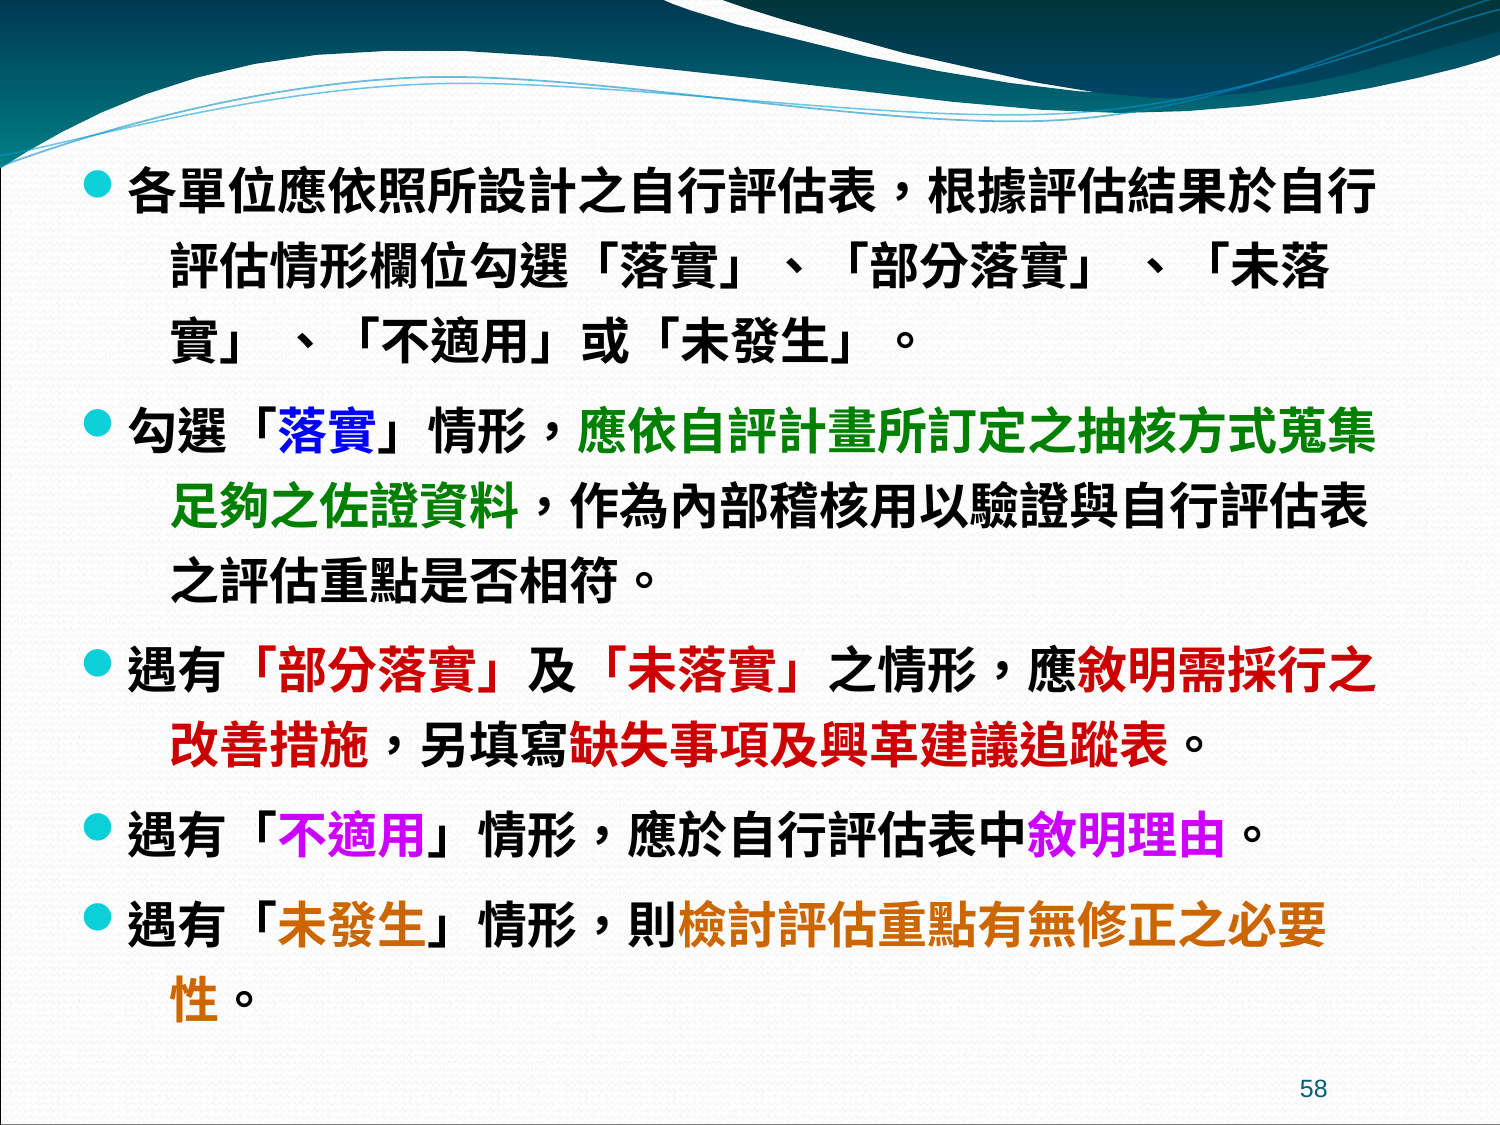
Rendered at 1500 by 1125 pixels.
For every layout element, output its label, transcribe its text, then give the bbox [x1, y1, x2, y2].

list 各單位應依照所設計之自行評估表，根據評估結果於自行評估情形欄位勾選「落實」、「部分落實」 、「未落實」 、「不適用」或「未發生」。 勾選「落實」情形，應依自評計畫所訂定之抽核方式蒐集足夠之佐證資料，作為內部稽核用以驗證與自行評估表之評估重點是否相符。 遇有「部分落實」及「未落實」之情形，應敘明需採行之改善措施，另填寫缺失事項及興革建議追蹤表。 遇有「不適用」情形，應於自行評估表中敘明理由。 遇有「未發生」情形，則檢討評估重點有無修正之必要性。 [64, 137, 1424, 1047]
text_box [1299, 1042, 1426, 1103]
